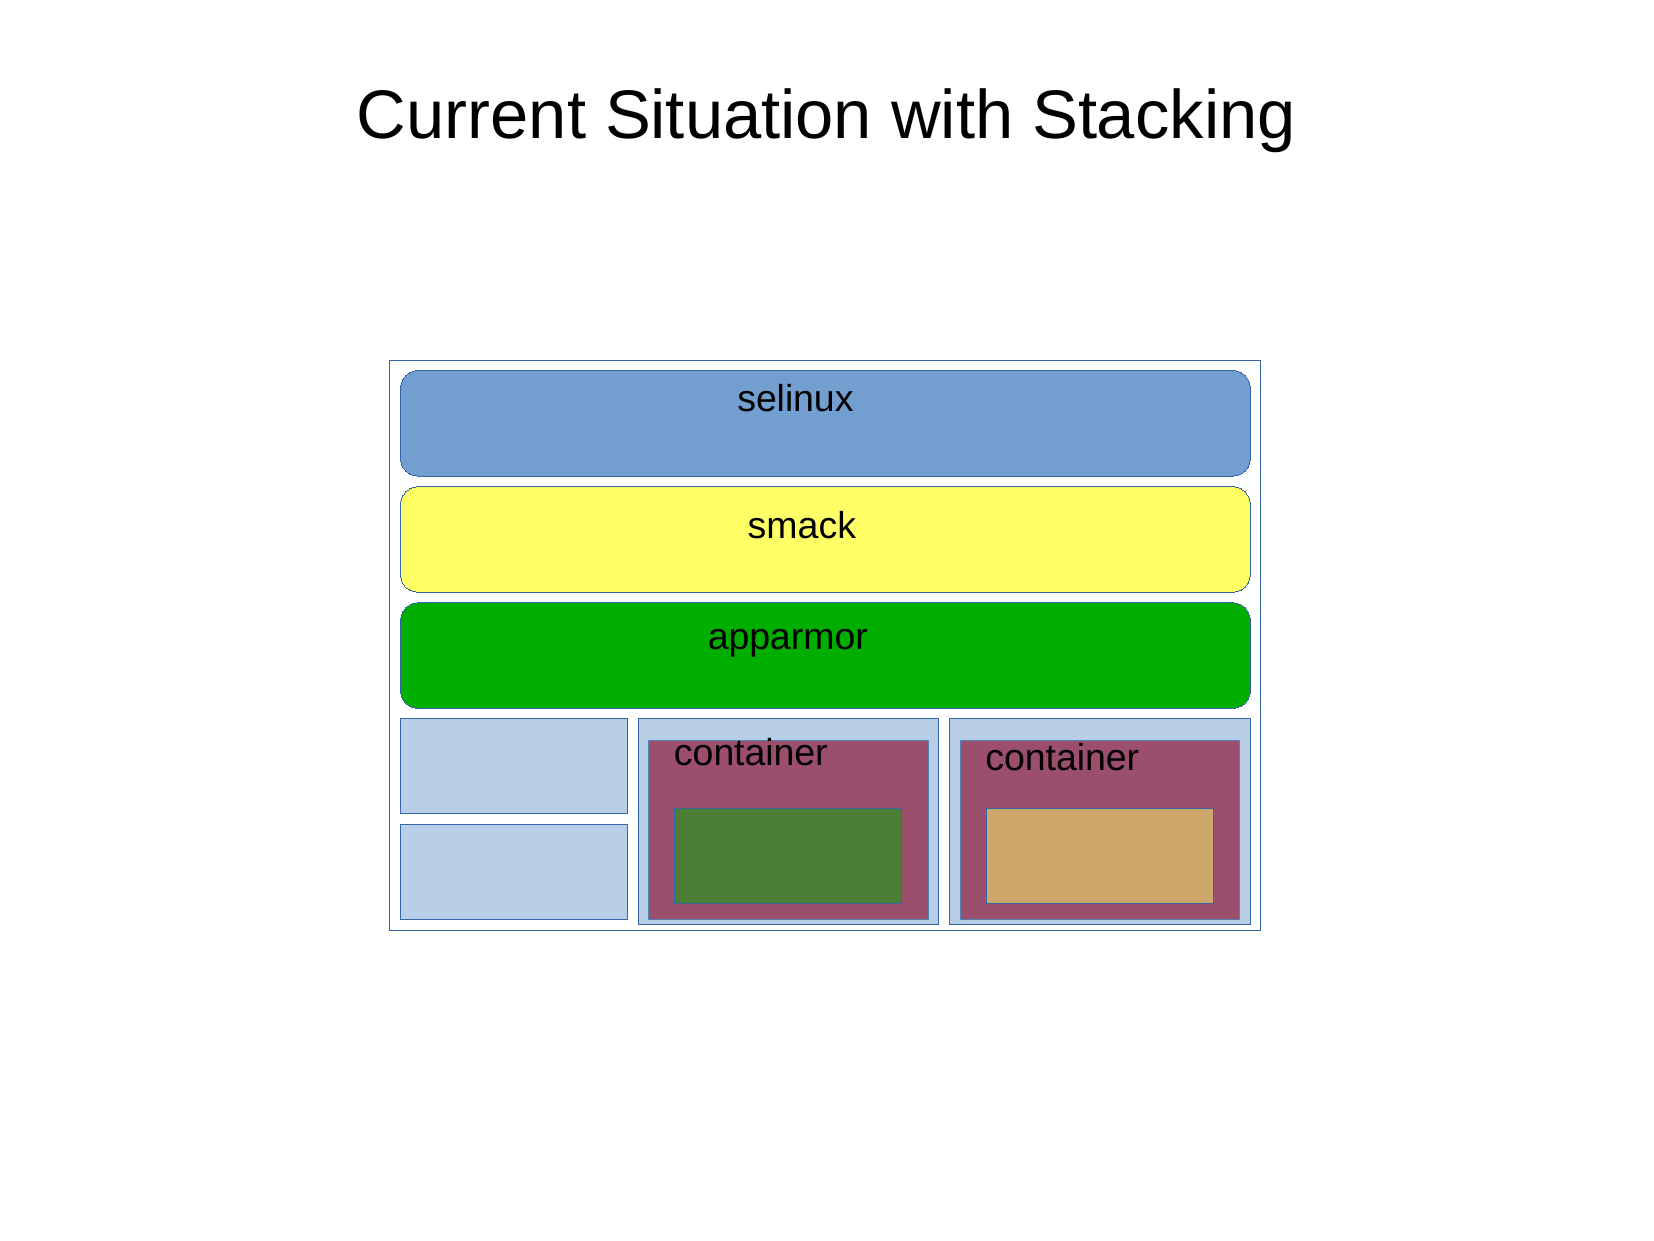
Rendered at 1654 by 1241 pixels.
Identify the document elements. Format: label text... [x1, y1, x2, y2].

text_box apparmor [693, 607, 961, 688]
text_box [638, 718, 939, 925]
text_box smack [732, 497, 928, 578]
text_box [400, 824, 628, 920]
title Current Situation with Stacking [82, 37, 1571, 193]
text_box [400, 486, 1251, 593]
text_box [400, 718, 628, 814]
text_box selinux [722, 370, 928, 451]
text_box container [659, 724, 918, 804]
text_box [949, 718, 1251, 925]
text_box [400, 602, 1251, 709]
text_box [400, 370, 1251, 477]
text_box container [970, 729, 1229, 810]
